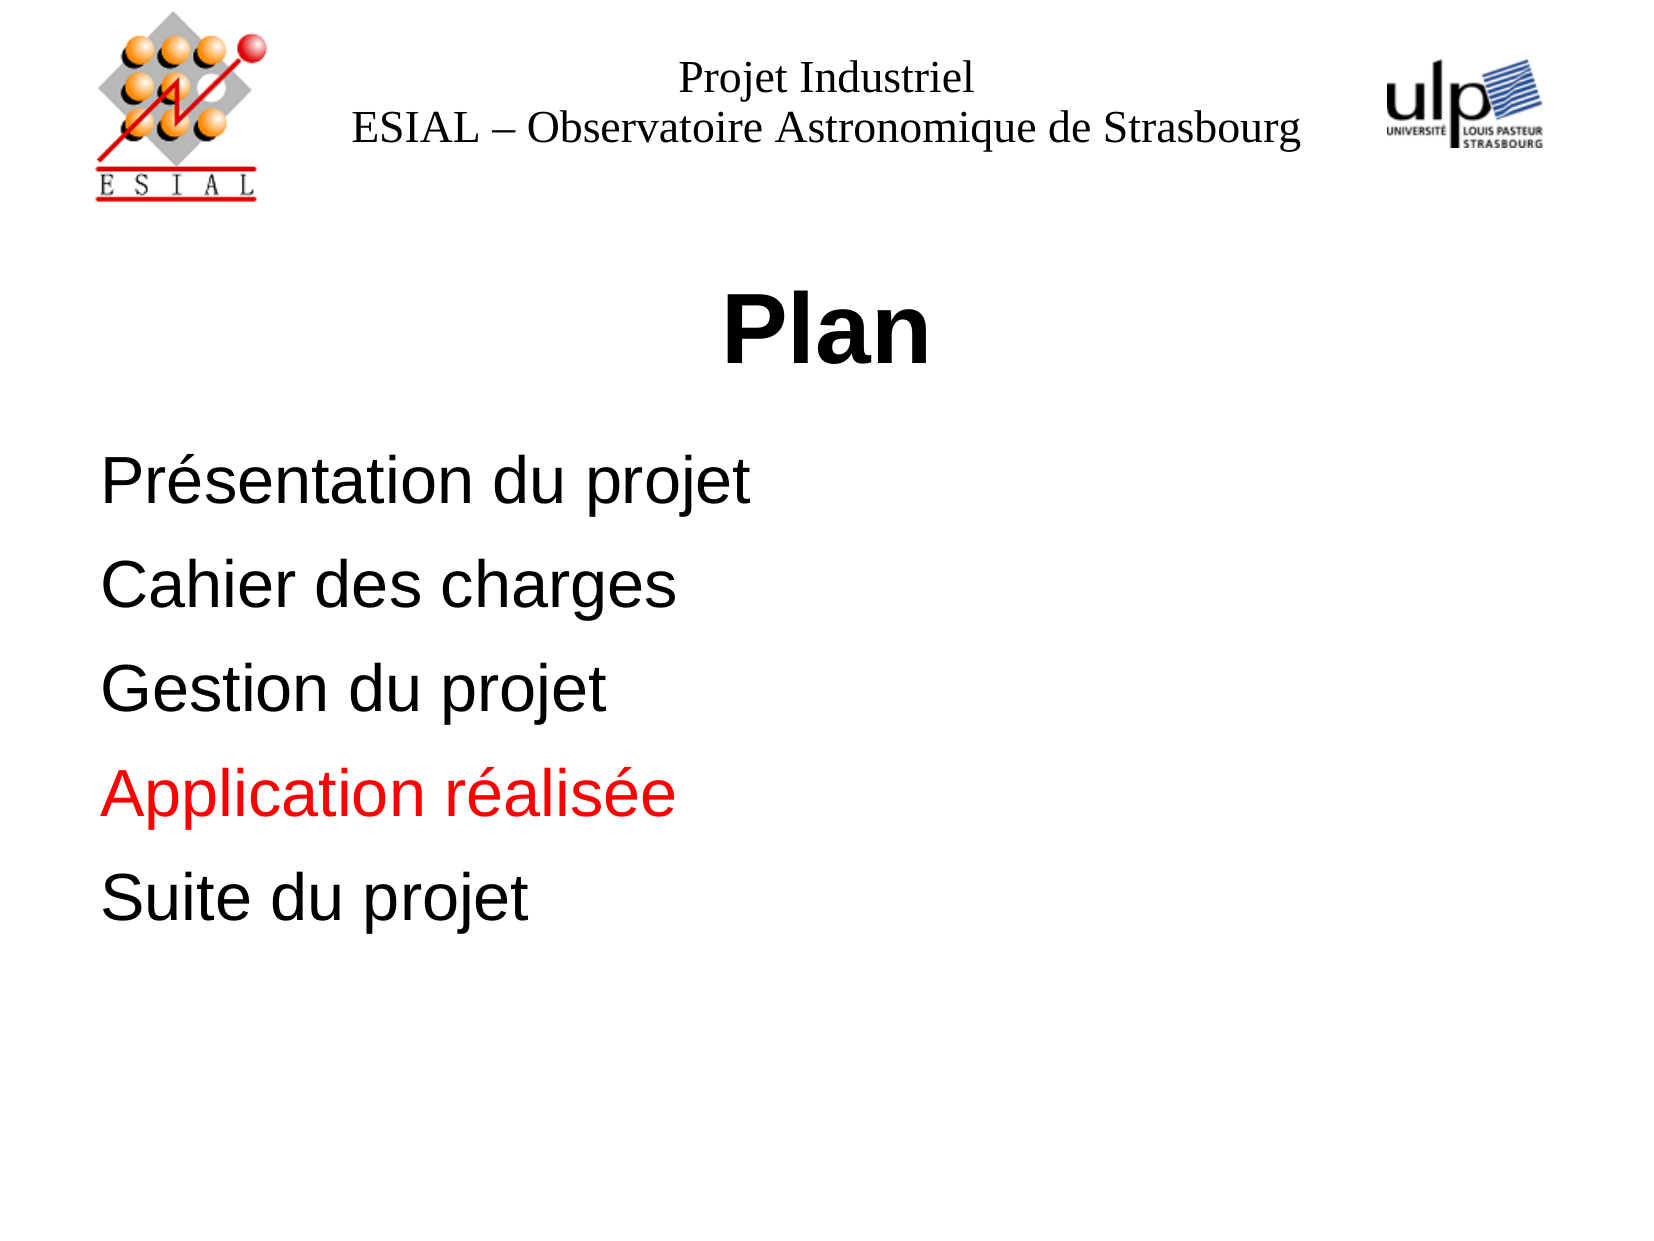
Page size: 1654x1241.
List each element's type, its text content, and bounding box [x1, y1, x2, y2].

picture [88, 6, 273, 49]
text_box Plan [265, 265, 1388, 414]
list Présentation du projet Cahier des charges Gestion du projet Application réalisée Suite du projet [82, 442, 1571, 1094]
title Projet Industriel ESIAL – Observatoire Astronomique de Strasbourg [82, 49, 1571, 257]
